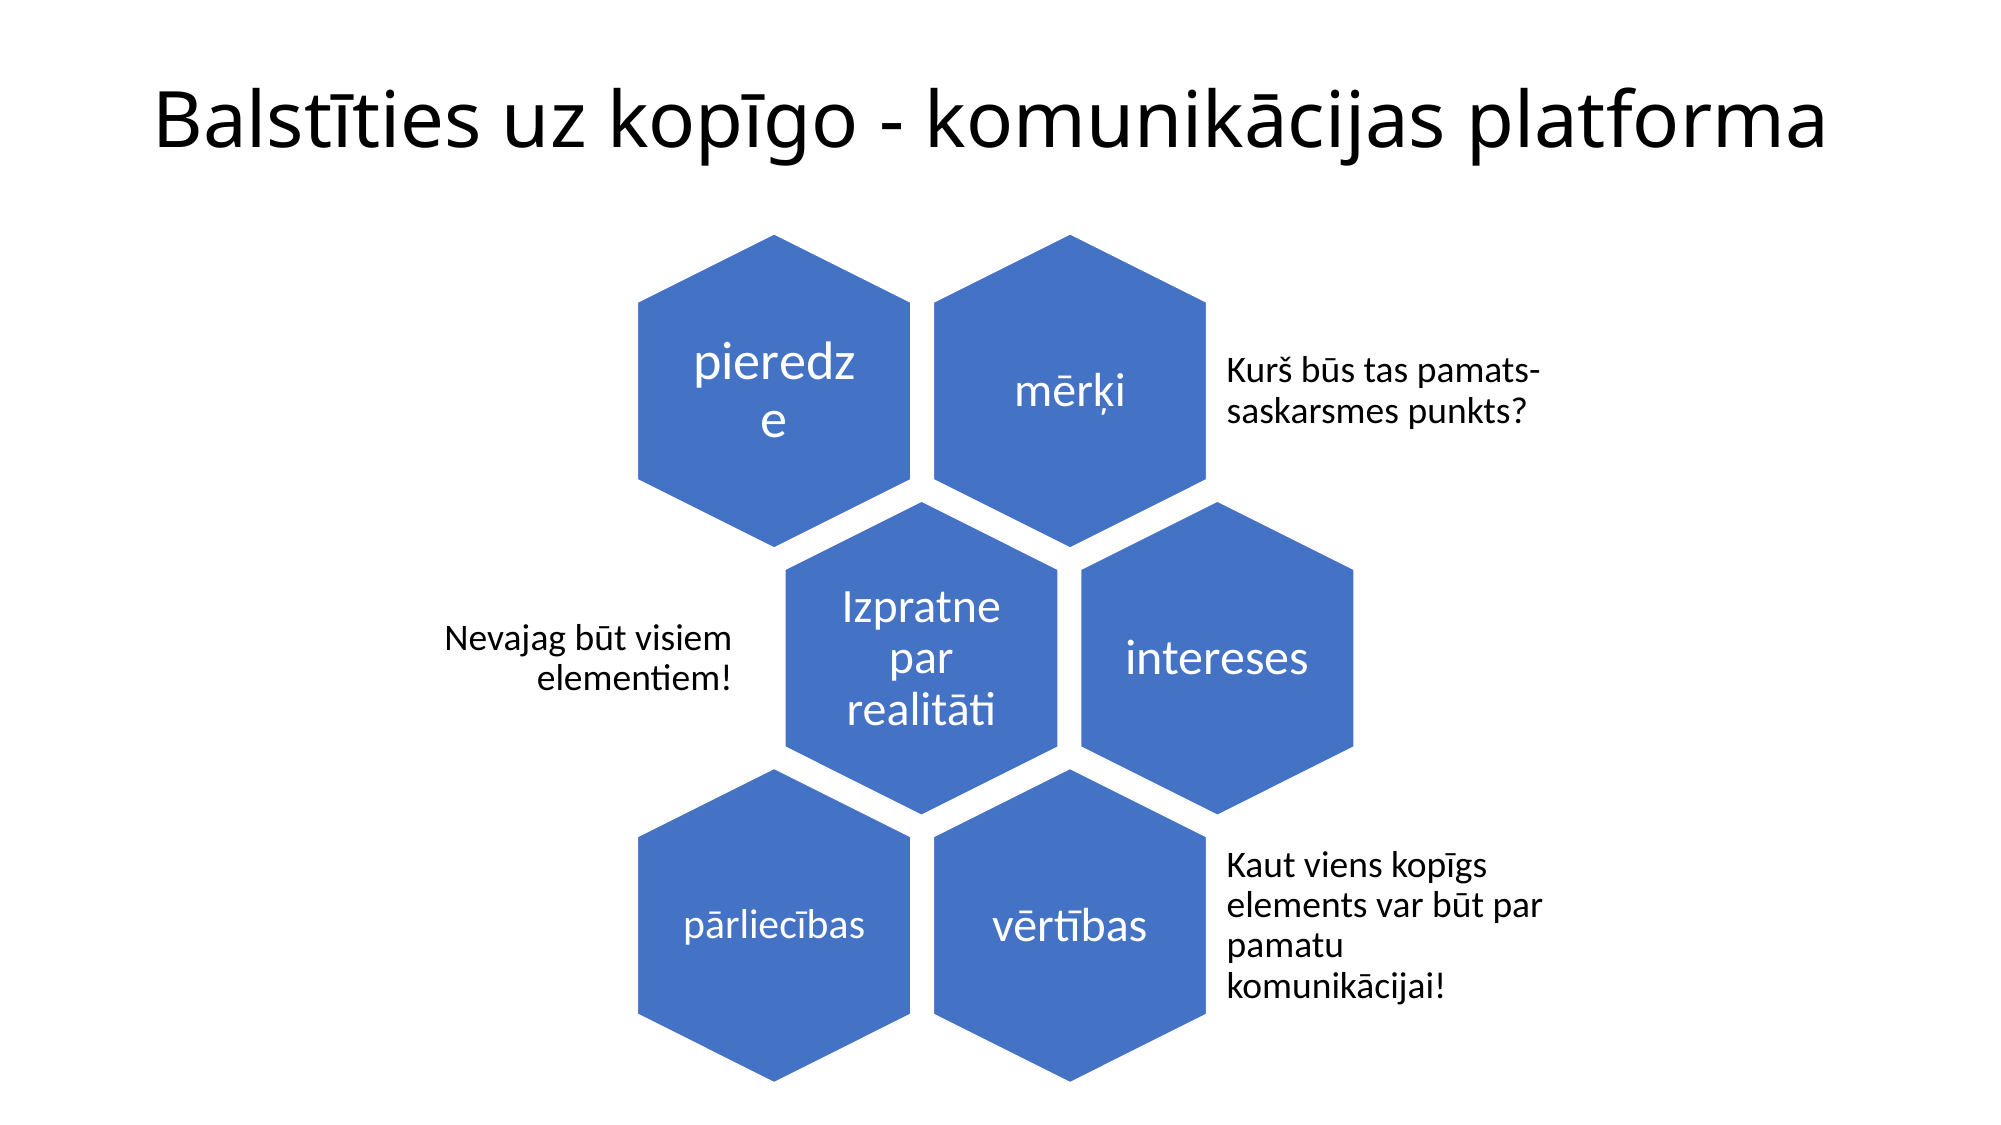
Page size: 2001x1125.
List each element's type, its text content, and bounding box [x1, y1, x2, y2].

title Balstīties uz kopīgo - komunikācijas platforma [137, 59, 1863, 278]
text_box Izpratne par realitāti [784, 500, 1059, 816]
text_box Kurš būs tas pamats- saskarsmes punkts? [1215, 296, 1567, 486]
text_box pieredze [637, 233, 912, 549]
text_box pārliecības [637, 768, 912, 1084]
text_box mērķi [933, 233, 1208, 549]
text_box Kaut viens kopīgs elements var būt par pamatu komunikācijai! [1215, 831, 1567, 1021]
text_box vērtības [933, 768, 1208, 1084]
text_box intereses [1080, 500, 1355, 816]
text_box Nevajag būt visiem elementiem! [433, 563, 774, 753]
